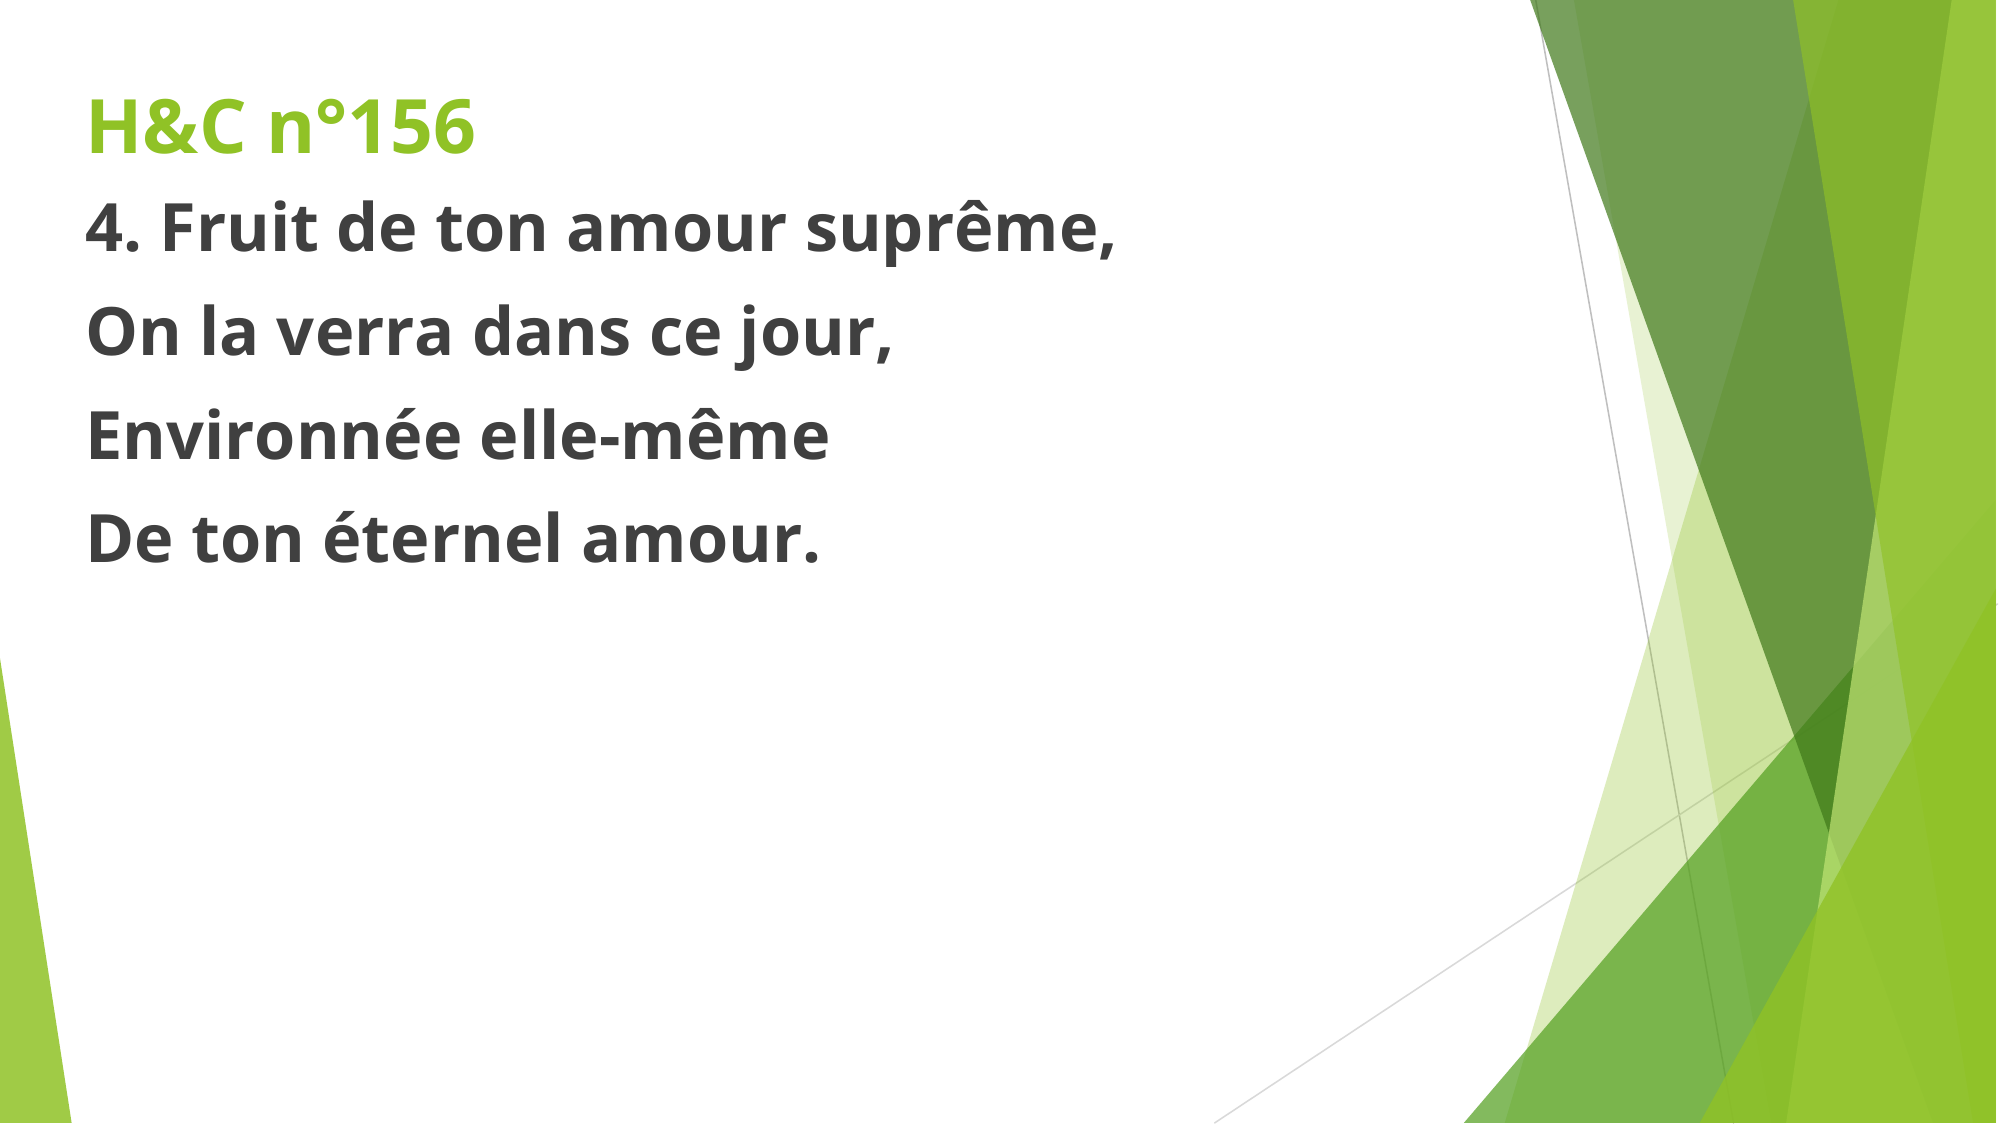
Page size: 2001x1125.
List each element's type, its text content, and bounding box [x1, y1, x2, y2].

text_box 4. Fruit de ton amour suprême, On la verra dans ce jour, Environnée elle-même De ton éternel amour. [70, 165, 1985, 1079]
text_box H&C n°156 [70, 70, 603, 165]
